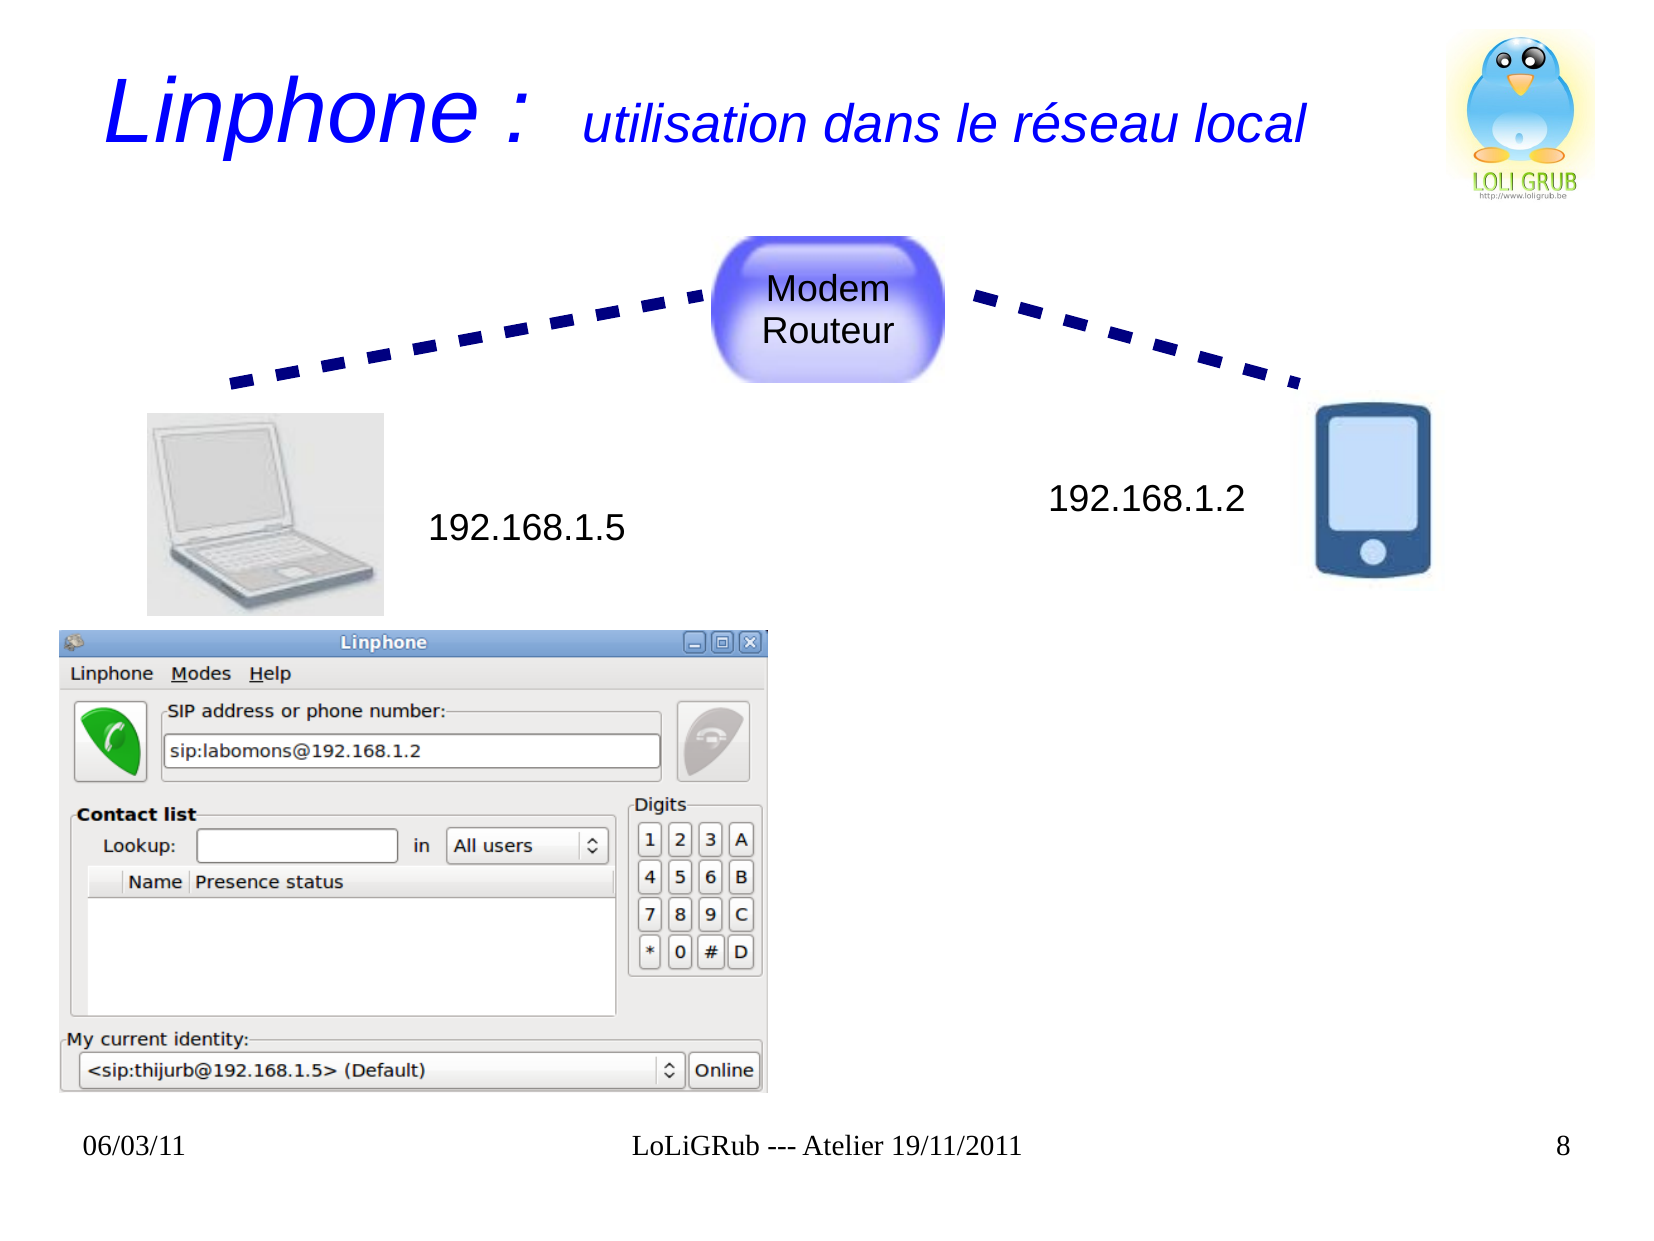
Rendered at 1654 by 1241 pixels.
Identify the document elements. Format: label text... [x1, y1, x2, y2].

picture [147, 413, 369, 616]
picture [59, 630, 768, 1093]
picture [1269, 390, 1470, 591]
text_box Linphone : utilisation dans le réseau local [88, 51, 135, 207]
picture [1446, 29, 1595, 207]
picture [711, 236, 945, 383]
